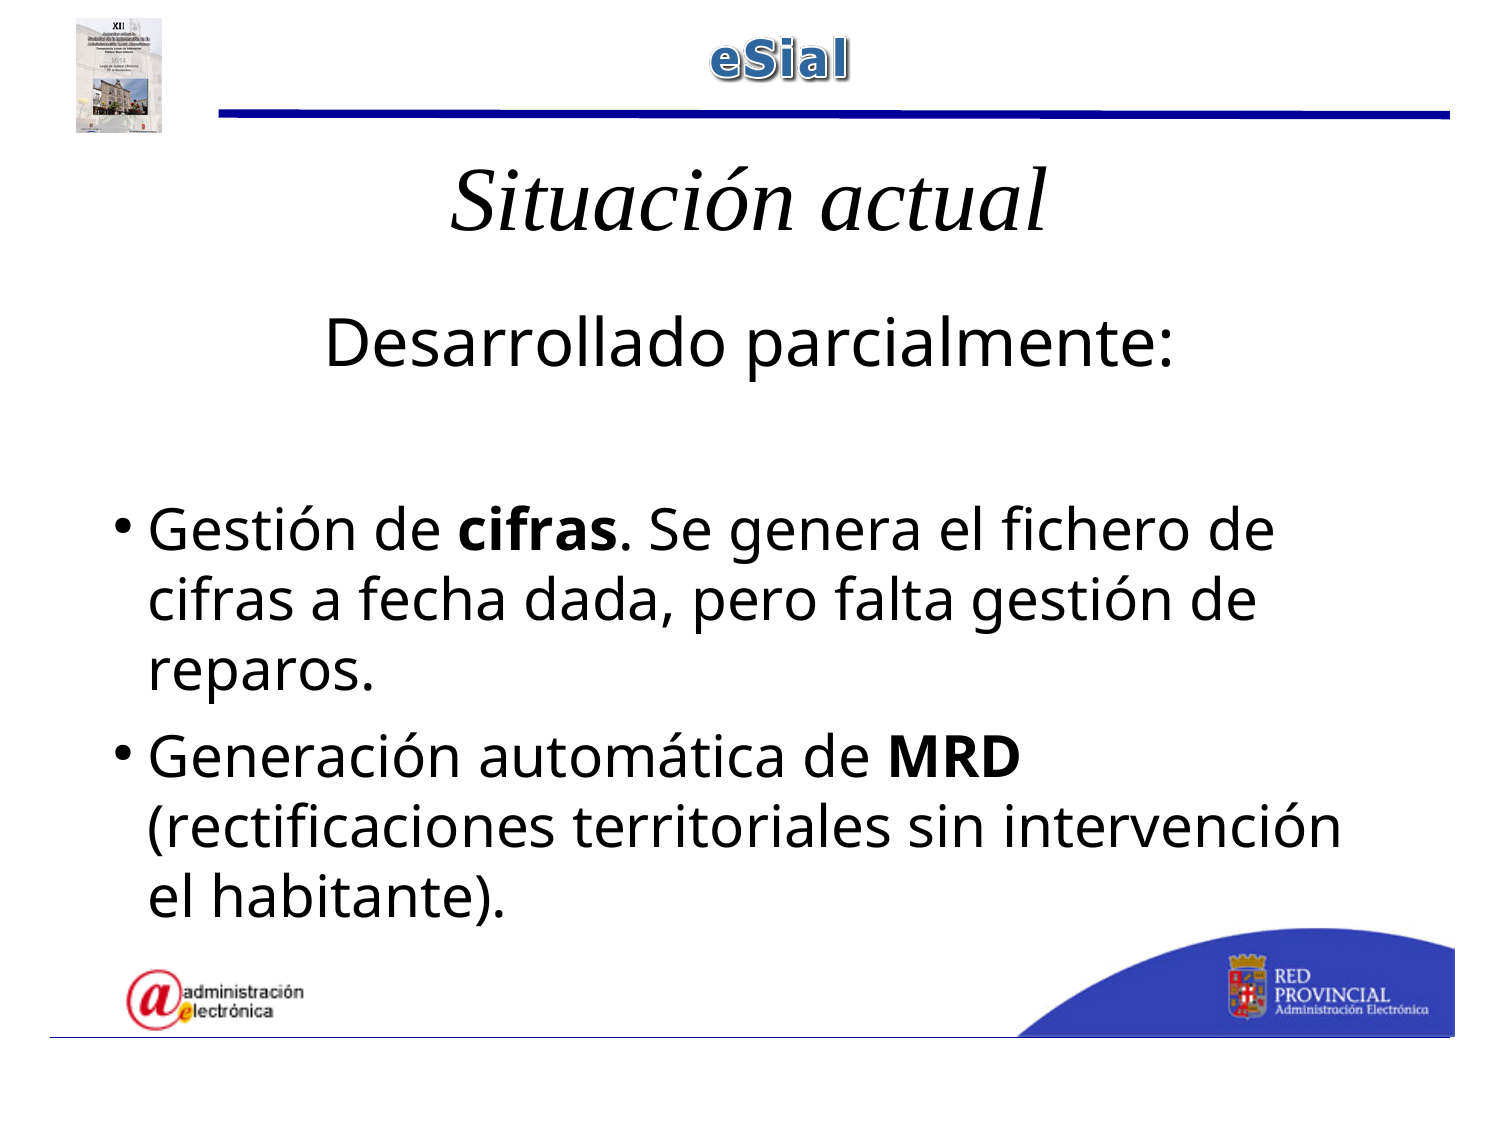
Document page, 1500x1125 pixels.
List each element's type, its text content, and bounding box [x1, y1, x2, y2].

picture [76, 18, 162, 133]
subtitle Desarrollado parcialmente: Gestión de cifras. Se genera el fichero de cifras a fecha dada, pero falta gestión de reparos. Generación automática de MRD (rectificaciones territoriales sin intervención el habitante). [112, 299, 1388, 1026]
picture [708, 35, 851, 83]
picture [125, 1026, 313, 1033]
title Situación actual [112, 99, 1388, 288]
picture [1011, 922, 1455, 1037]
